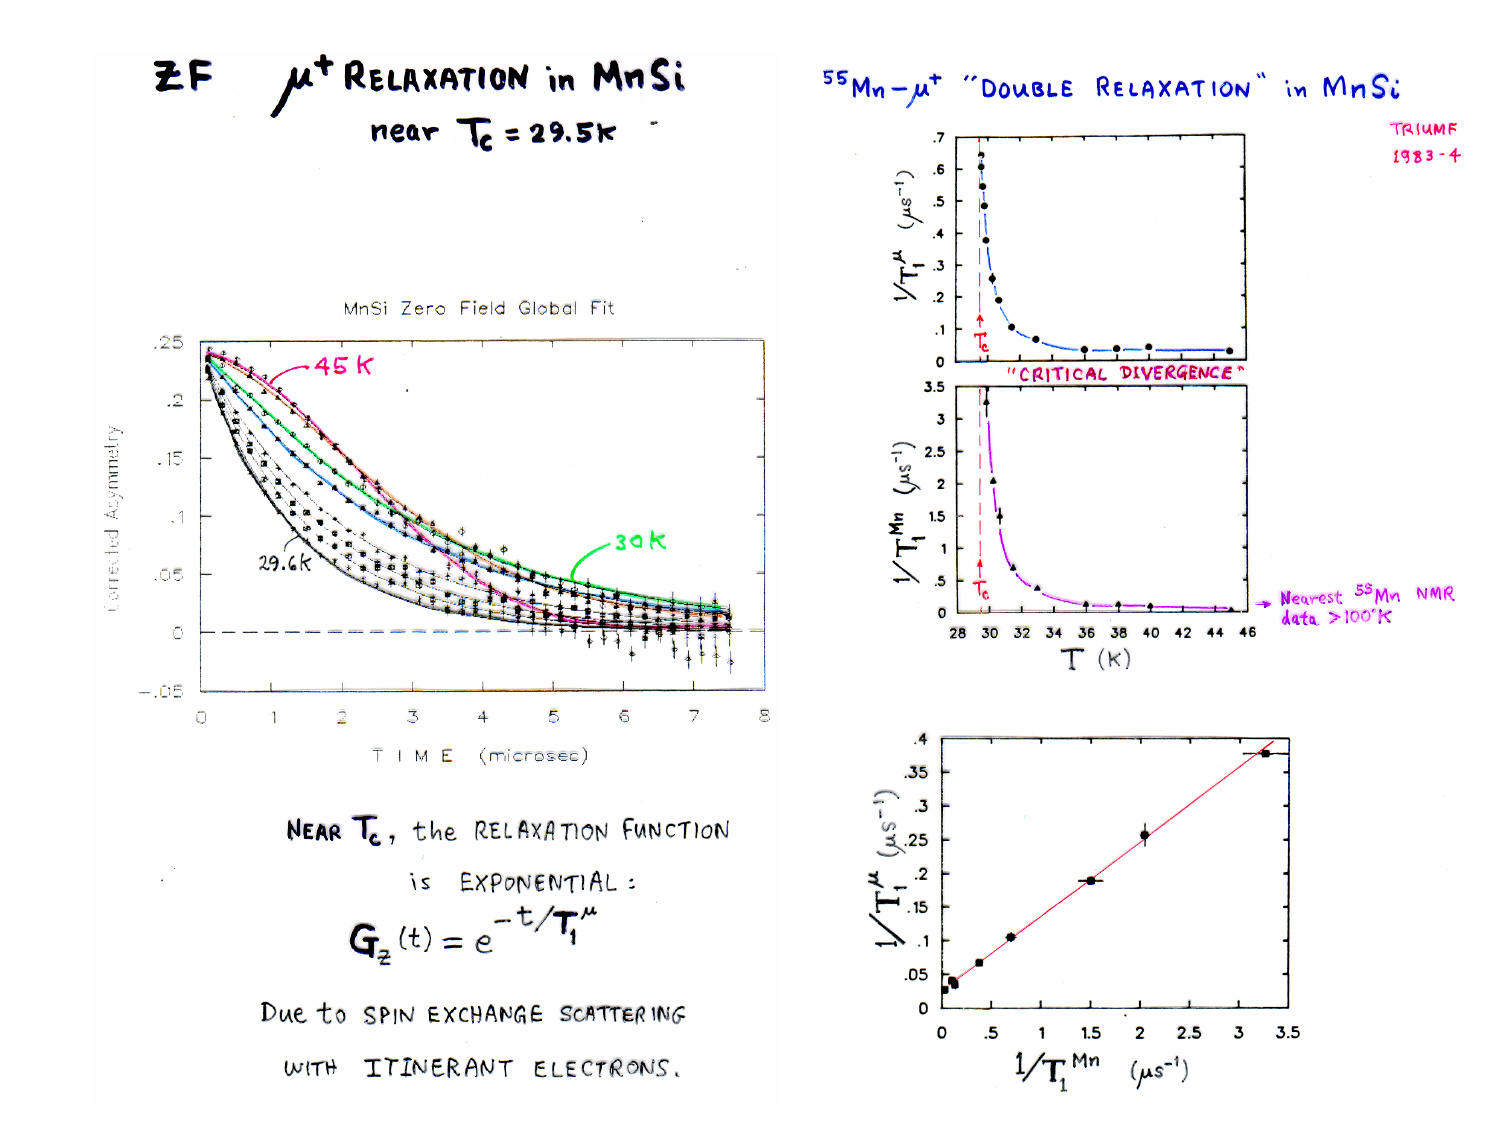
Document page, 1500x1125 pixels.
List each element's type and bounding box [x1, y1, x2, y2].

picture [92, 52, 780, 1103]
picture [816, 63, 1474, 1114]
